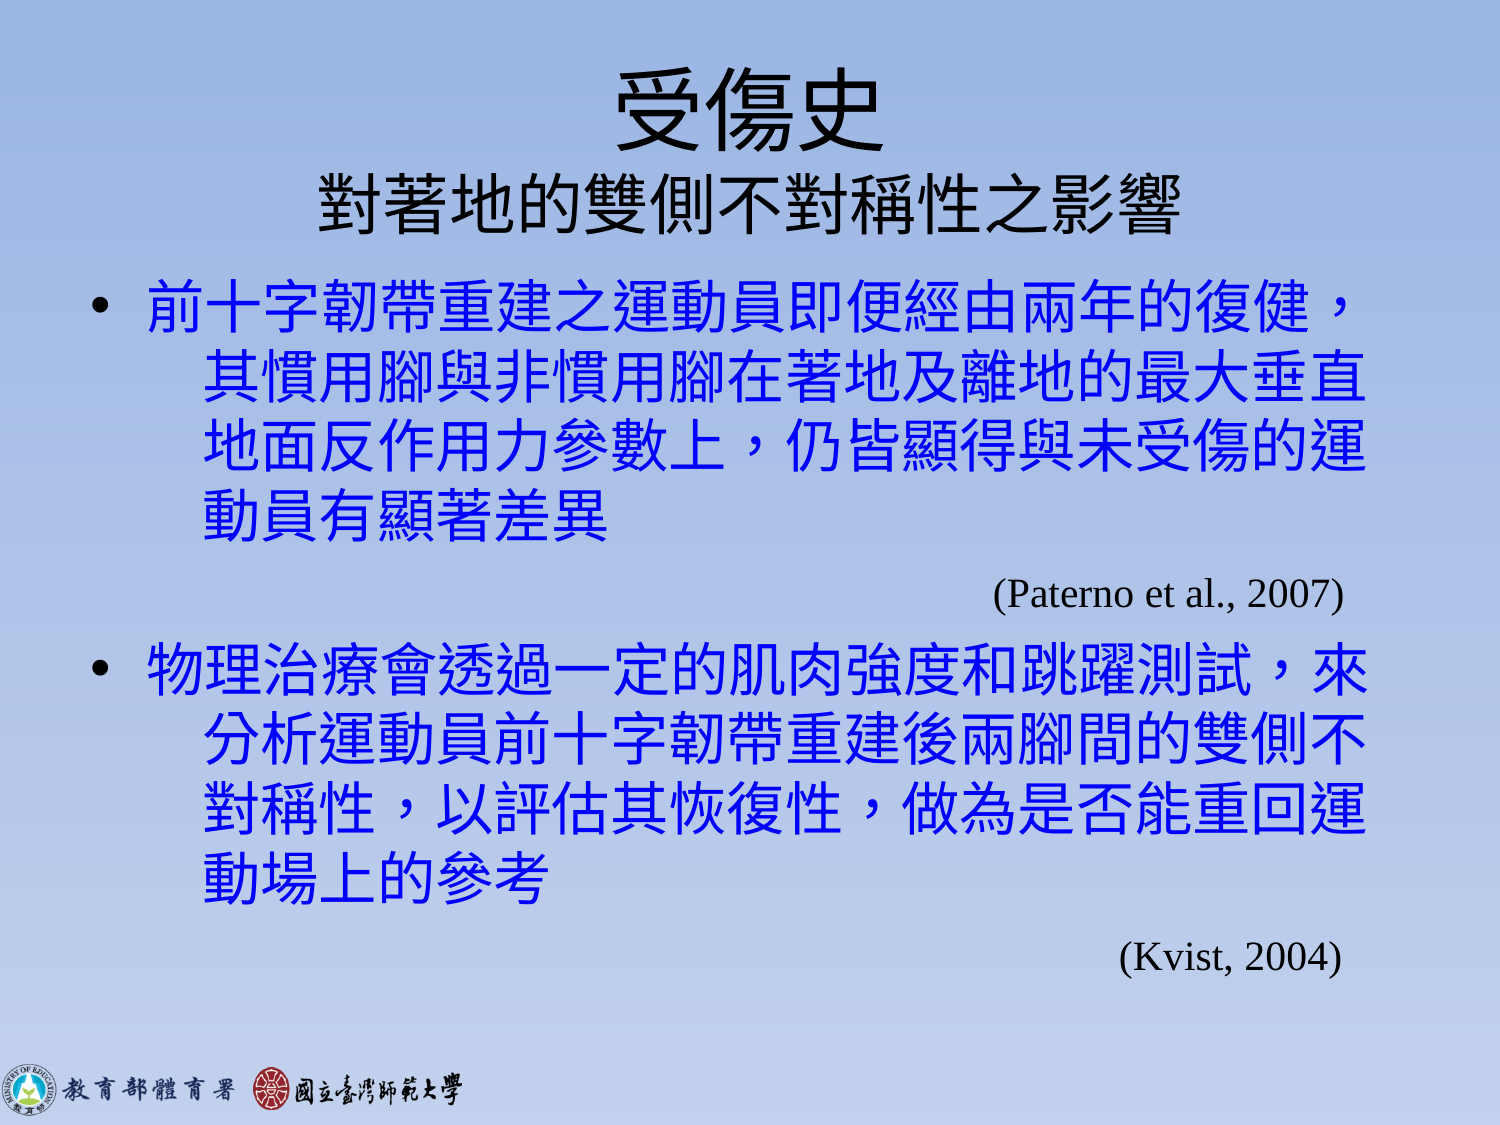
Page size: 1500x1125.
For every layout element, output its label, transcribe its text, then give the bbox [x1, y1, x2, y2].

list 前十字韌帶重建之運動員即便經由兩年的復健，其慣用腳與非慣用腳在著地及離地的最大垂直地面反作用力參數上，仍皆顯得與未受傷的運動員有顯著差異 (Paterno et al., 2007) 物理治療會透過一定的肌肉強度和跳躍測試，來分析運動員前十字韌帶重建後兩腳間的雙側不對稱性，以評估其恢復性，做為是否能重回運動場上的參考 (Kvist, 2004) [75, 262, 1426, 1005]
title 受傷史 對著地的雙側不對稱性之影響 [75, 45, 1426, 233]
